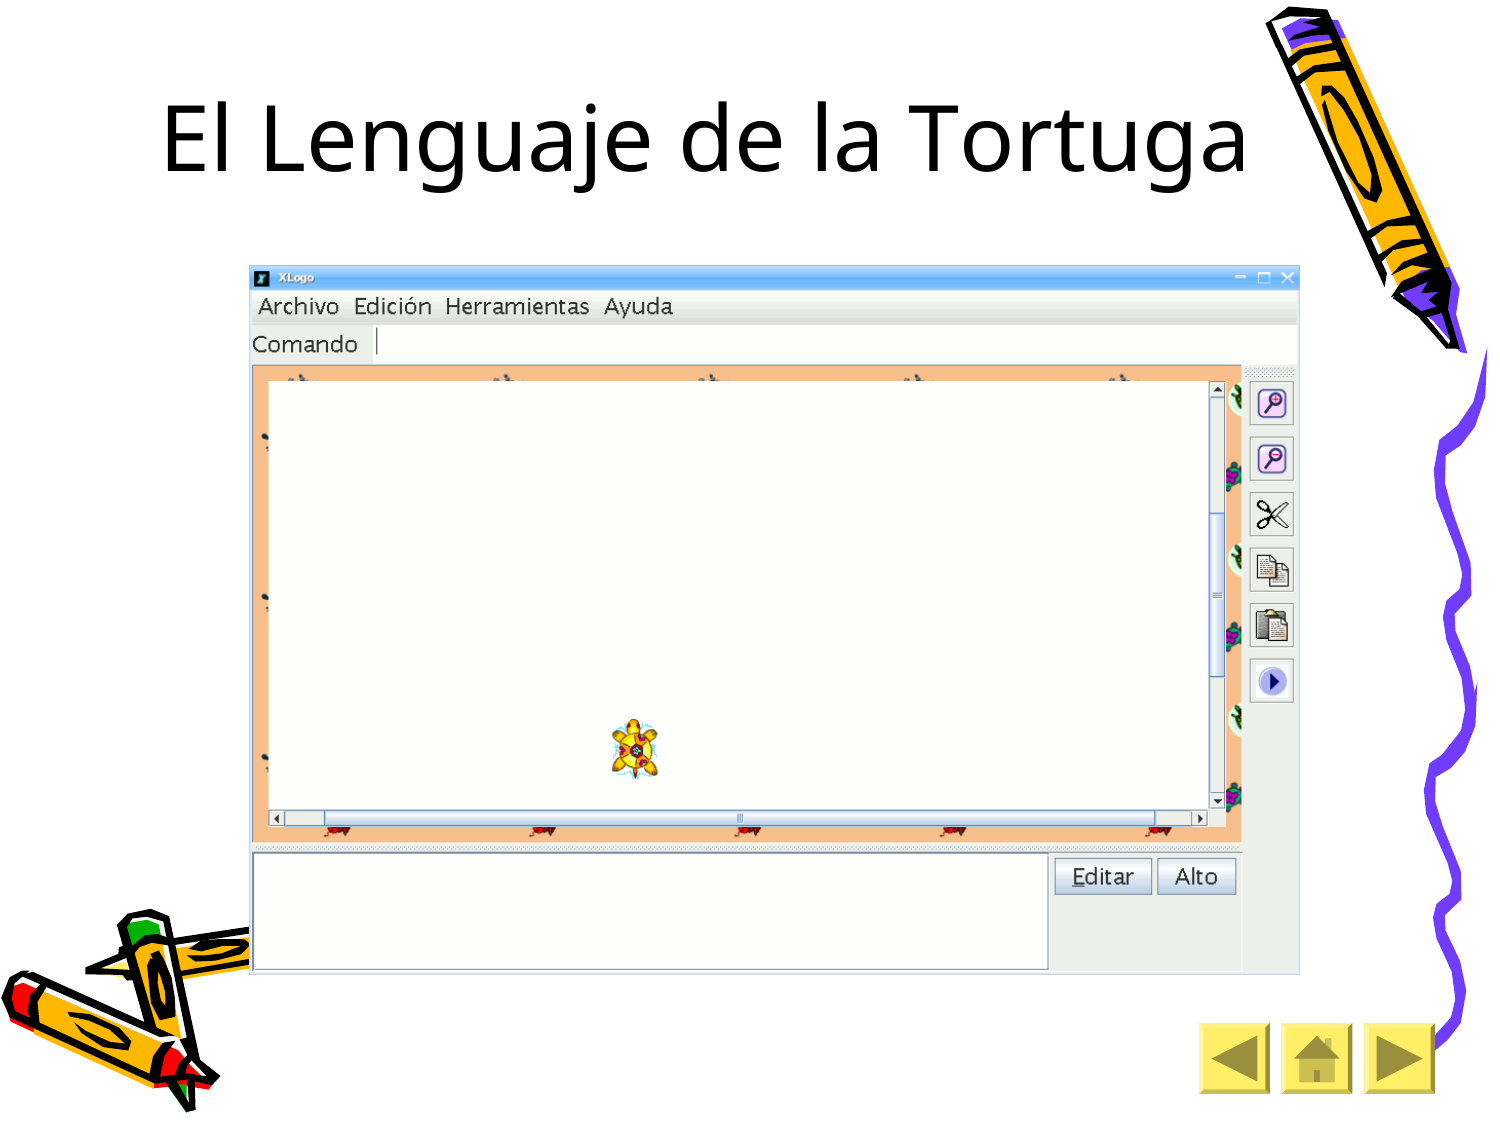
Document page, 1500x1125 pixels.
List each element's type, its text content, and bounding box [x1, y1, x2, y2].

picture [249, 265, 1300, 975]
title El Lenguaje de la Tortuga [142, 63, 1270, 207]
text_box [1283, 1023, 1353, 1094]
text_box [1366, 1023, 1436, 1094]
text_box [1200, 1023, 1270, 1094]
